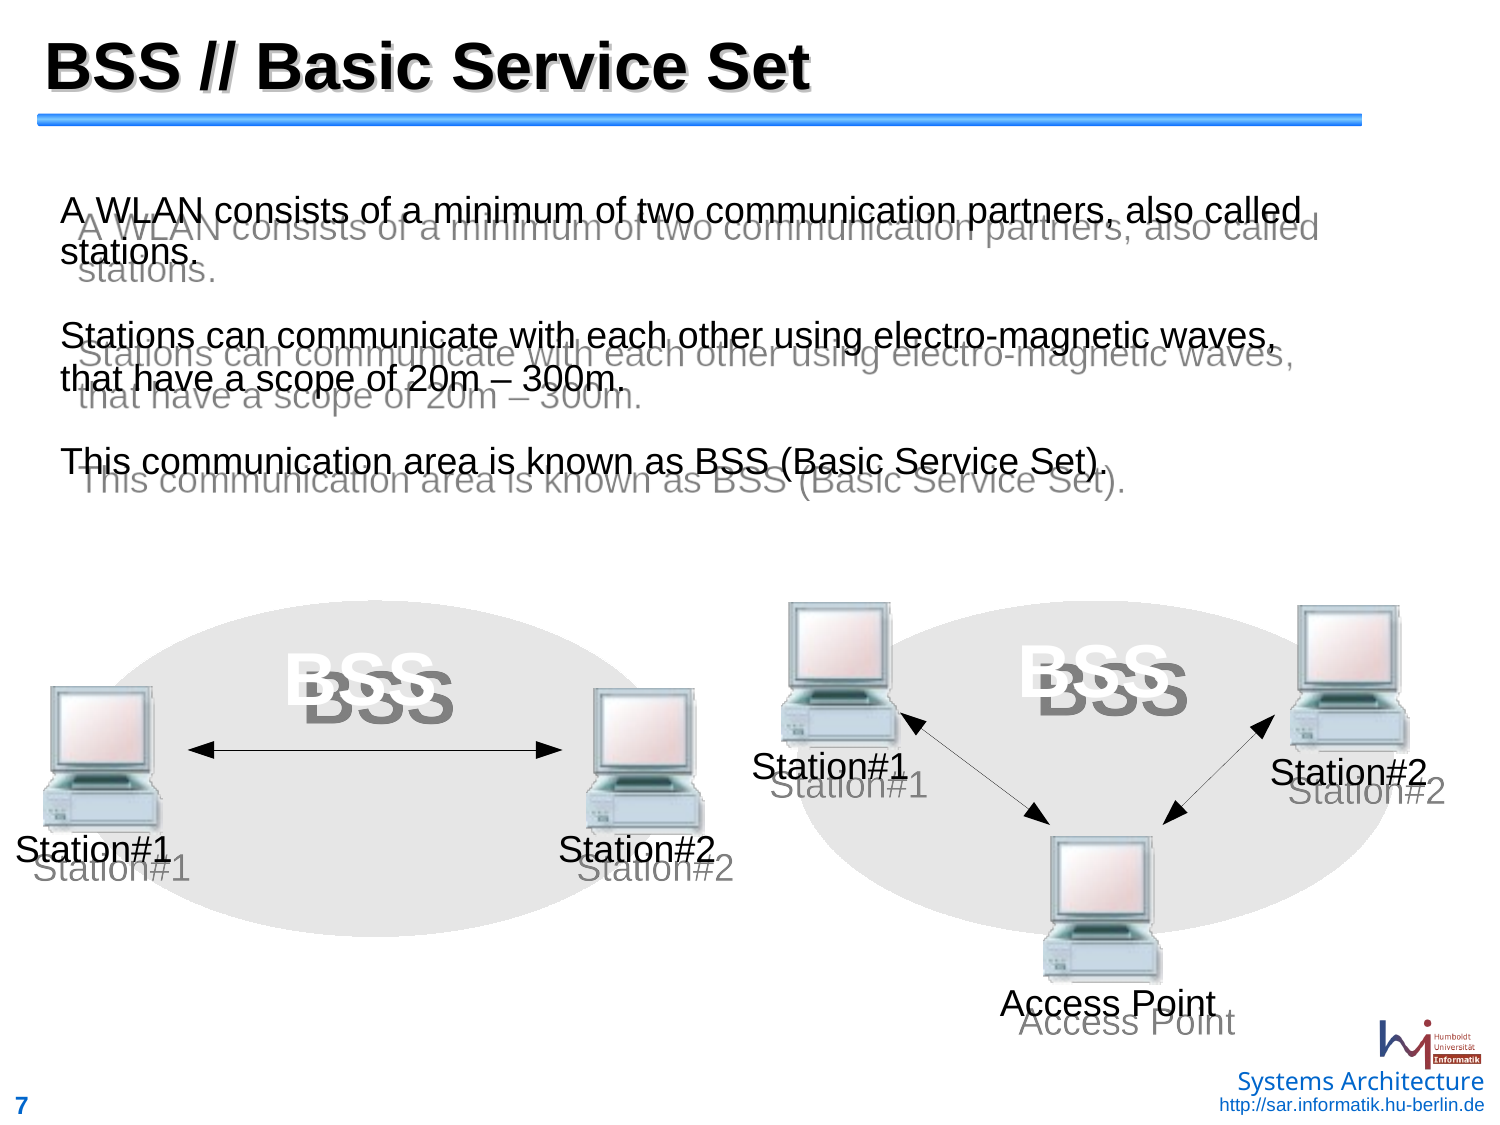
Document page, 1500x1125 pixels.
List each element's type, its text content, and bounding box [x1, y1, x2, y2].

picture [1376, 1016, 1483, 1071]
text_box Access Point [985, 975, 1232, 1032]
text_box [113, 599, 639, 938]
title BSS // Basic Service Set [29, 20, 1500, 114]
text_box BSS [1002, 621, 1184, 721]
picture [1043, 836, 1163, 975]
picture [781, 602, 901, 738]
text_box Station#2 [1255, 744, 1443, 801]
text_box [800, 600, 1389, 935]
text_box Station#1 [736, 738, 925, 796]
picture [1290, 605, 1410, 744]
text_box BSS [268, 629, 450, 729]
text_box Station#1 [0, 821, 188, 878]
text_box A WLAN consists of a minimum of two communication partners, also called stations. Stations can communicate with each other using electro-magnetic waves, that have a scope of 20m – 300m. This communication area is known as BSS (Basic Service Set). [45, 181, 1449, 557]
text_box Station#2 [543, 821, 731, 878]
picture [43, 686, 163, 821]
picture [586, 688, 705, 821]
